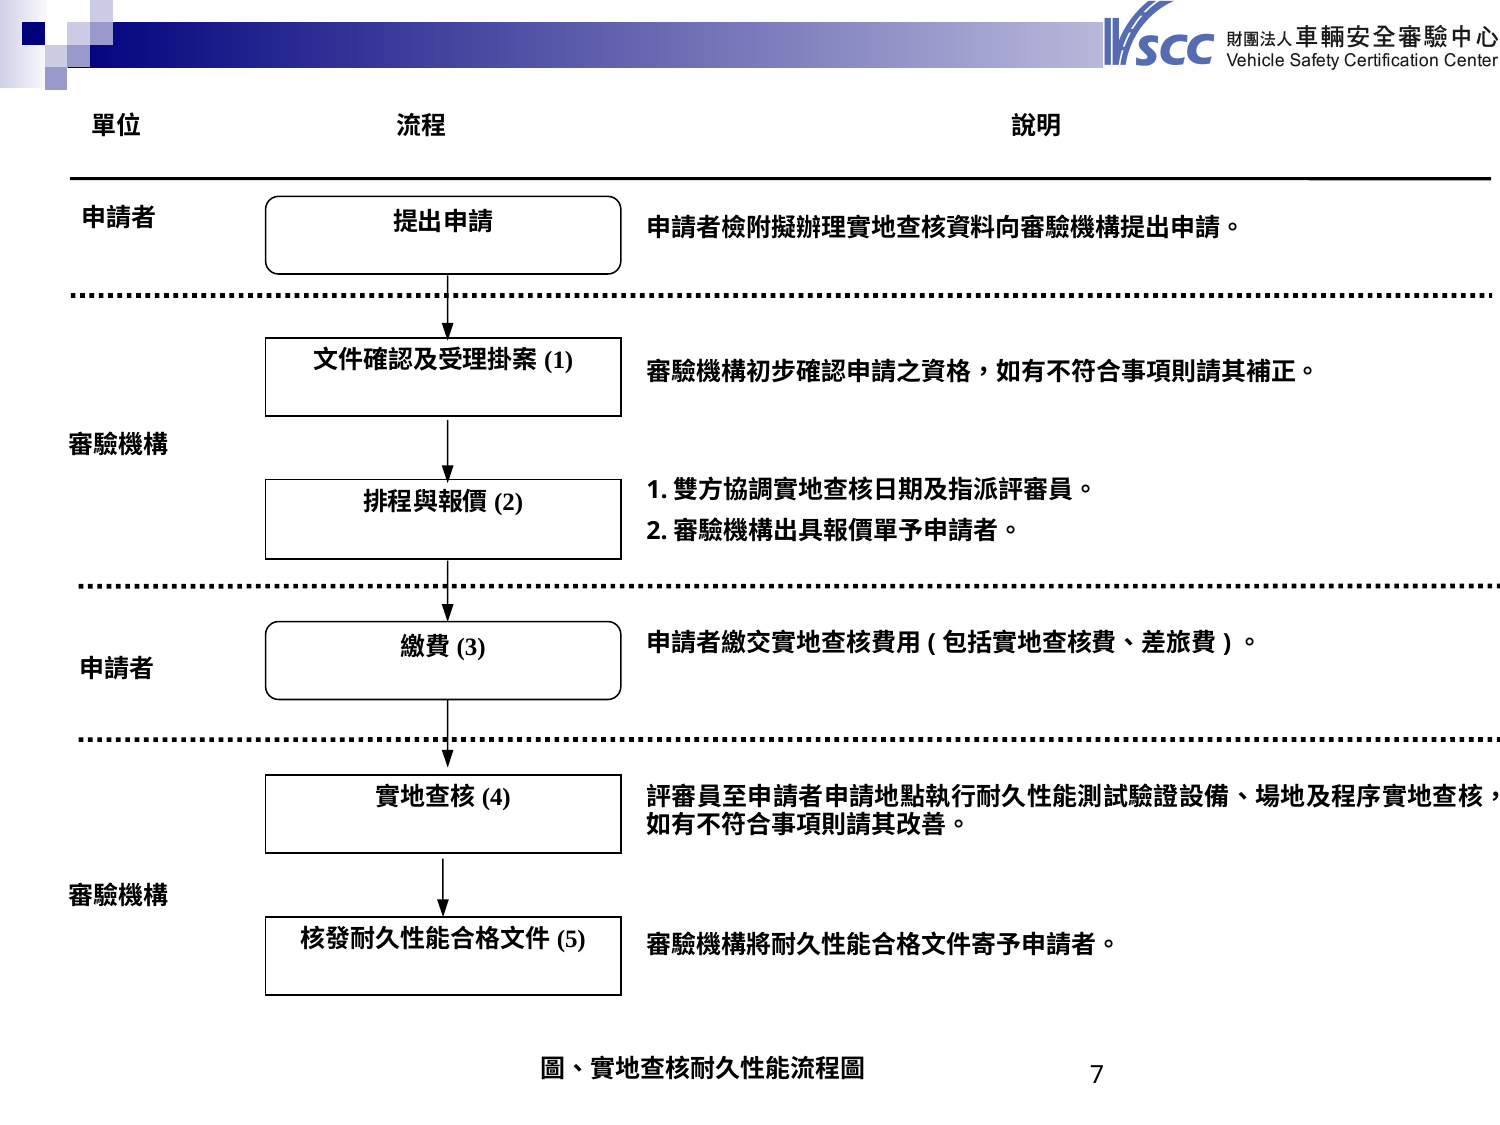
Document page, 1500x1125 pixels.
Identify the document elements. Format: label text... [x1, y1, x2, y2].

text_box 提出申請 [265, 196, 621, 275]
text_box 1.雙方協調實地查核日期及指派評審員。 2.審驗機構出具報價單予申請者。 [632, 468, 1500, 619]
text_box 審驗機構 [53, 871, 229, 965]
text_box 說明 [996, 101, 1122, 195]
text_box 審驗機構將耐久性能合格文件寄予申請者。 [632, 929, 1500, 1007]
text_box 申請者繳交實地查核費用(包括實地查核費、差旅費)。 [632, 622, 1500, 738]
text_box 實地查核(4) [266, 775, 621, 853]
text_box 審驗機構初步確認申請之資格，如有不符合事項則請其補正。 [632, 350, 1500, 466]
text_box 排程與報價(2) [266, 480, 621, 559]
text_box 申請者 [66, 193, 217, 287]
text_box 圖、實地查核耐久性能流程圖 [525, 1044, 1062, 1125]
text_box 申請者檢附擬辦理實地查核資料向審驗機構提出申請。 [631, 208, 1500, 322]
text_box 申請者 [64, 645, 216, 738]
text_box 單位 [76, 101, 203, 195]
text_box 文件確認及受理掛案(1) [266, 338, 621, 416]
text_box [1074, 1025, 1426, 1101]
text_box 流程 [380, 101, 507, 195]
text_box 評審員至申請者申請地點執行耐久性能測試驗證設備、場地及程序實地查核，如有不符合事項則請其改善。 [631, 775, 1500, 921]
text_box 審驗機構 [53, 420, 229, 514]
text_box 繳費(3) [265, 621, 621, 700]
text_box 核發耐久性能合格文件(5) [266, 917, 621, 995]
